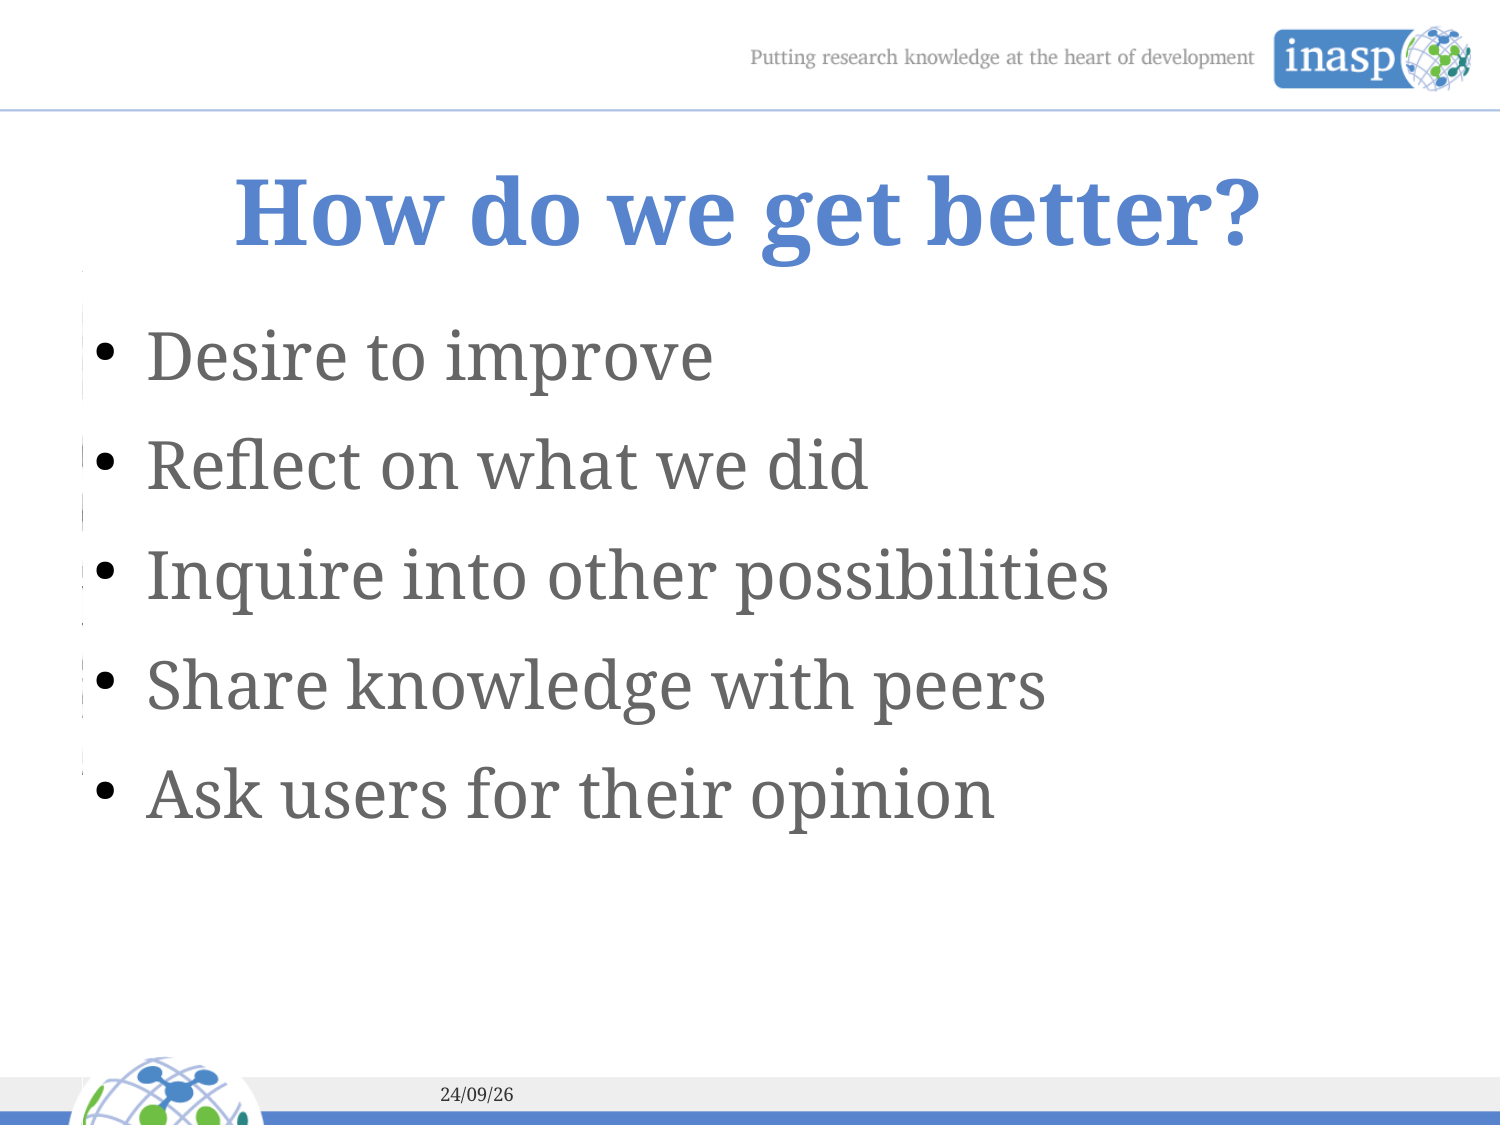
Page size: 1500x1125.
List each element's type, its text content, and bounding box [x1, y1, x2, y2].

picture [0, 0, 1500, 1125]
title How do we get better? [75, 129, 1426, 313]
list Desire to improve Reflect on what we did Inquire into other possibilities Share knowledge with peers Ask users for their opinion [75, 313, 1426, 967]
